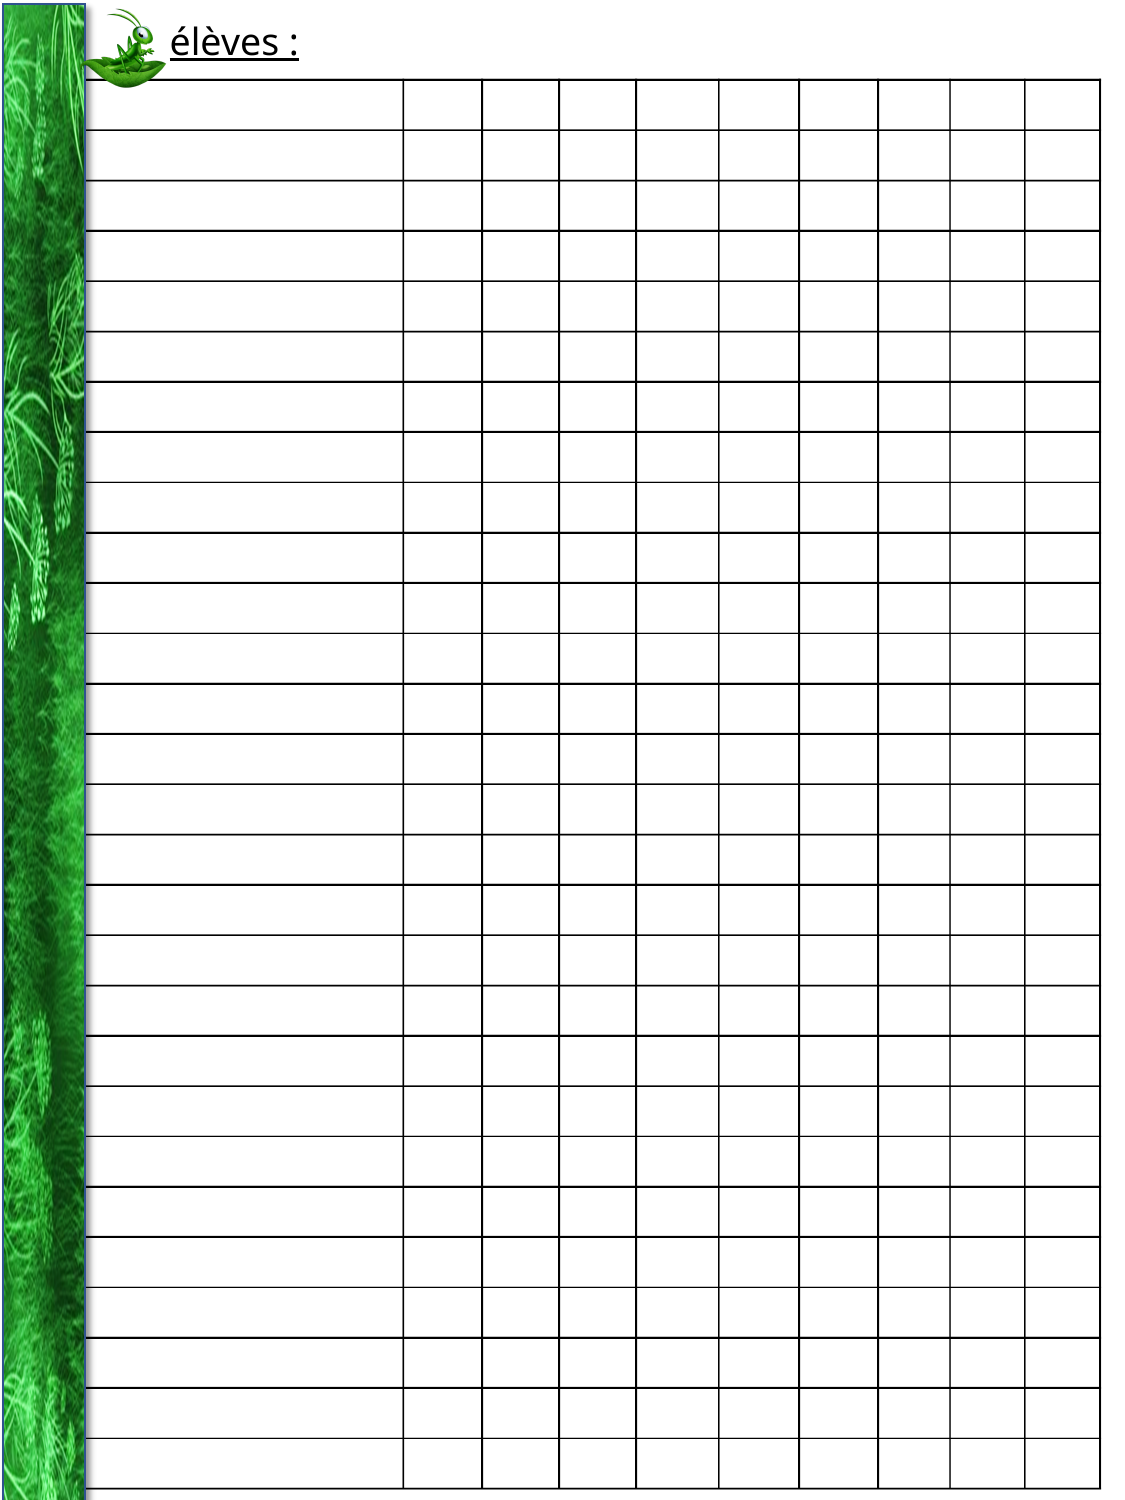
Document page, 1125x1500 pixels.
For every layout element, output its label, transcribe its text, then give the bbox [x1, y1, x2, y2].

text_box élèves : [177, 10, 453, 70]
picture [0, 0, 1102, 1500]
